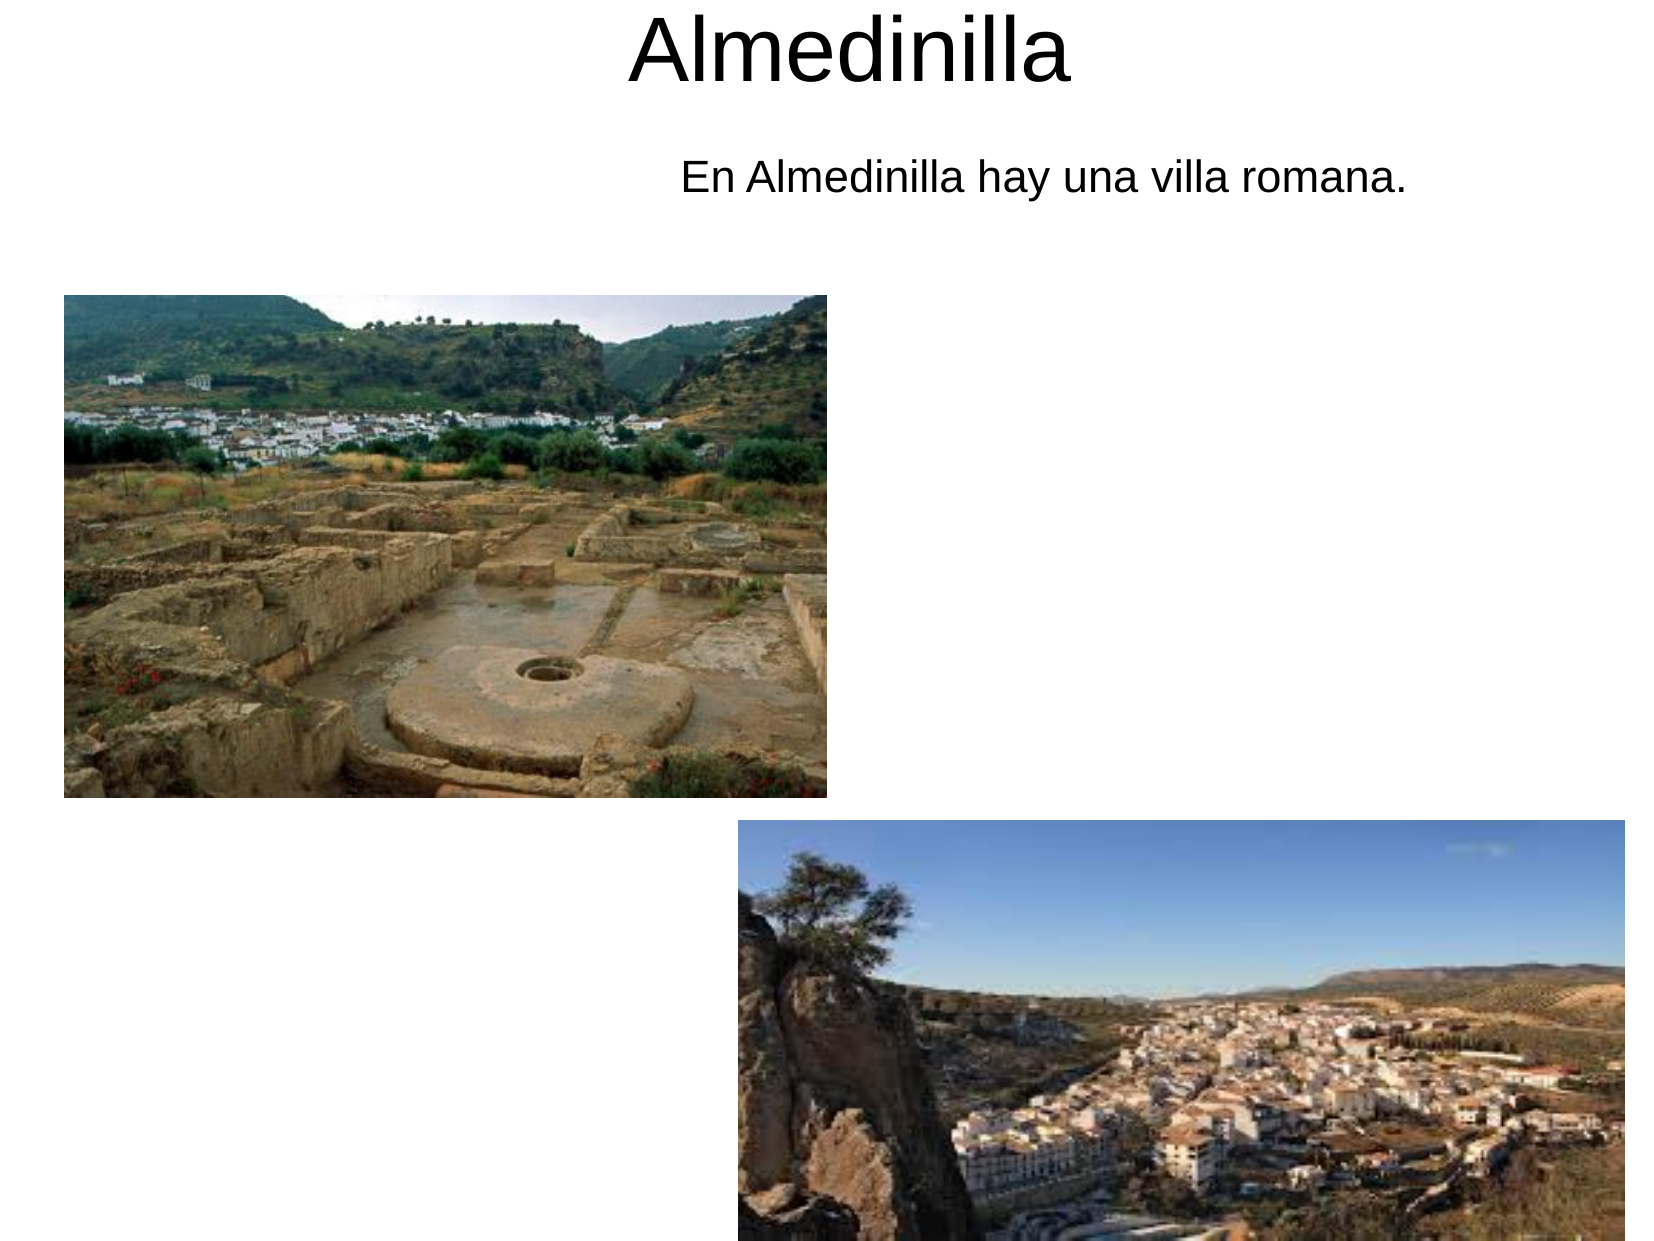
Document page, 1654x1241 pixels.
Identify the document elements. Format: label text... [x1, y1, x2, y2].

list En Almedinilla hay una villa romana. [620, 147, 1418, 237]
title Almedinilla [106, 0, 1595, 148]
picture [738, 820, 1625, 1241]
picture [64, 295, 827, 798]
